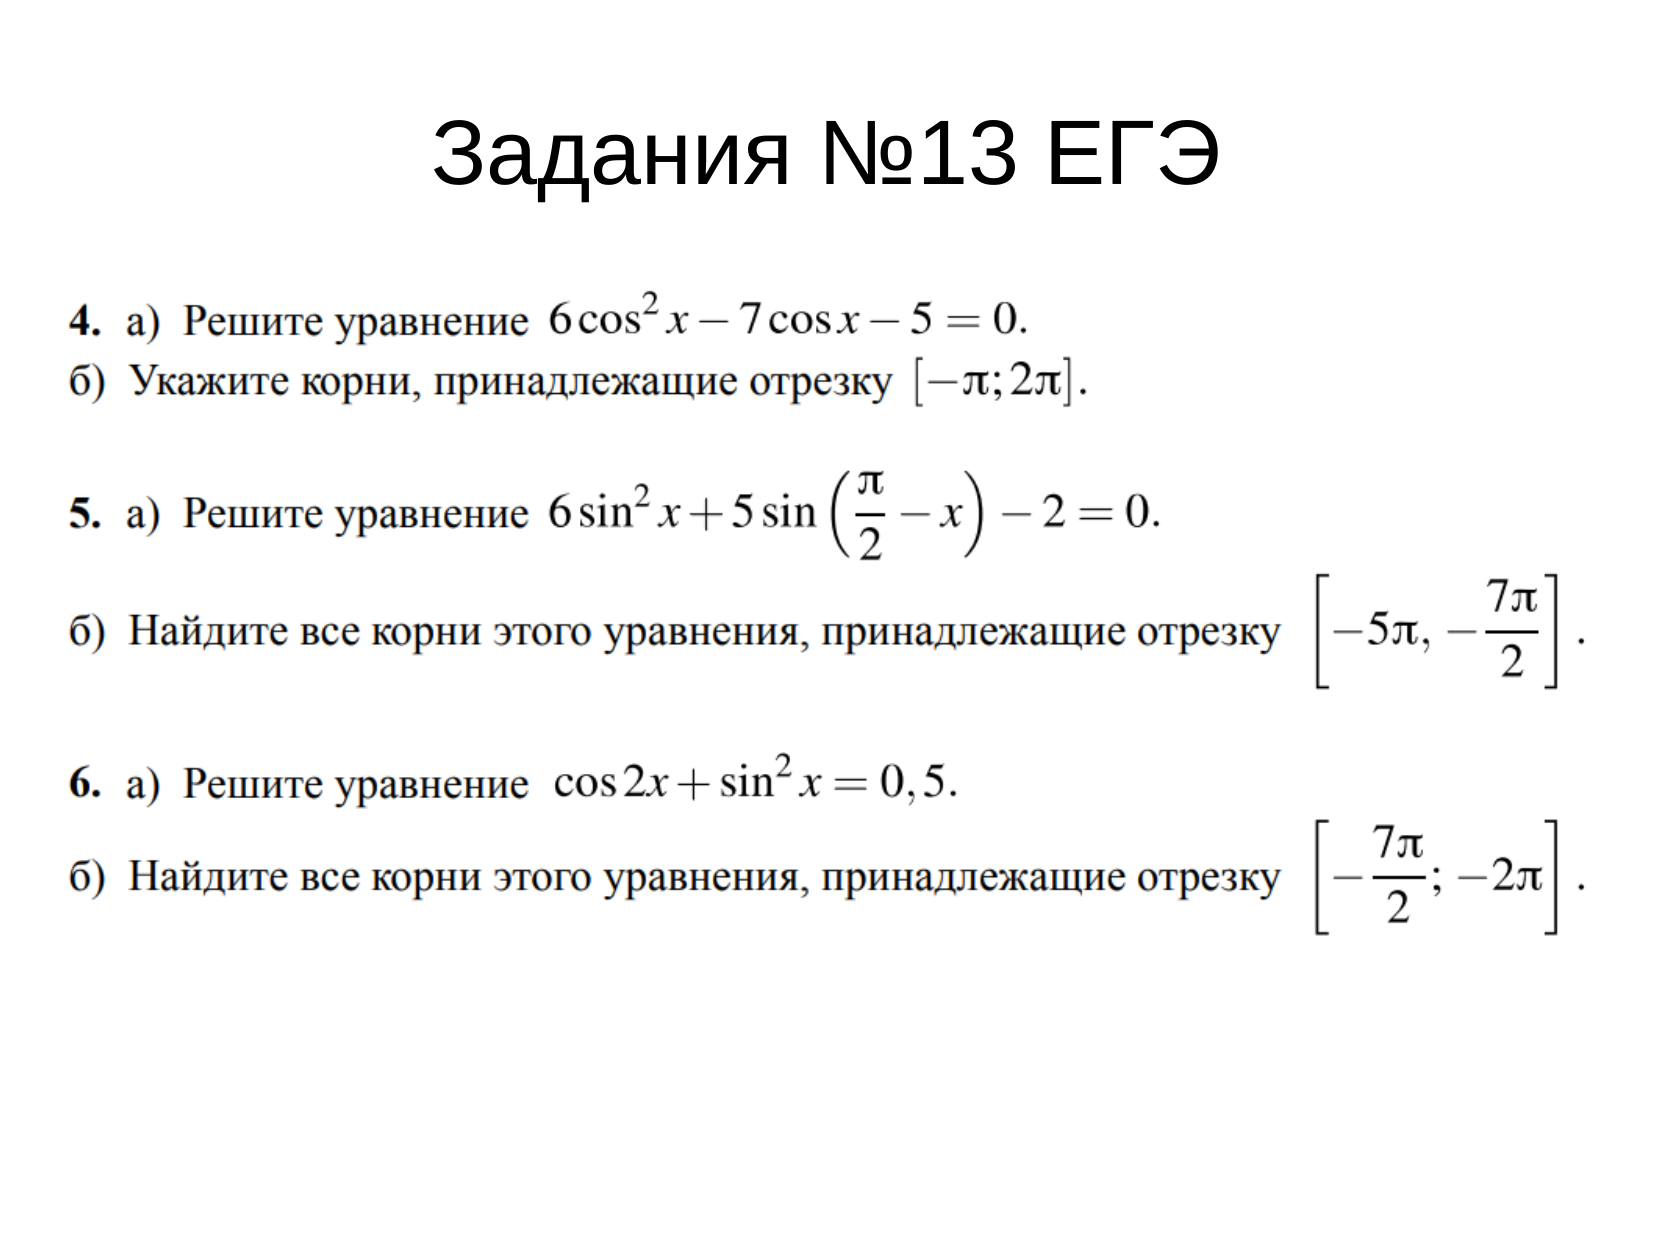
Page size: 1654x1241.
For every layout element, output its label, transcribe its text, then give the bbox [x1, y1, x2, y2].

picture [46, 282, 1595, 945]
title Задания №13 ЕГЭ [82, 49, 1571, 257]
